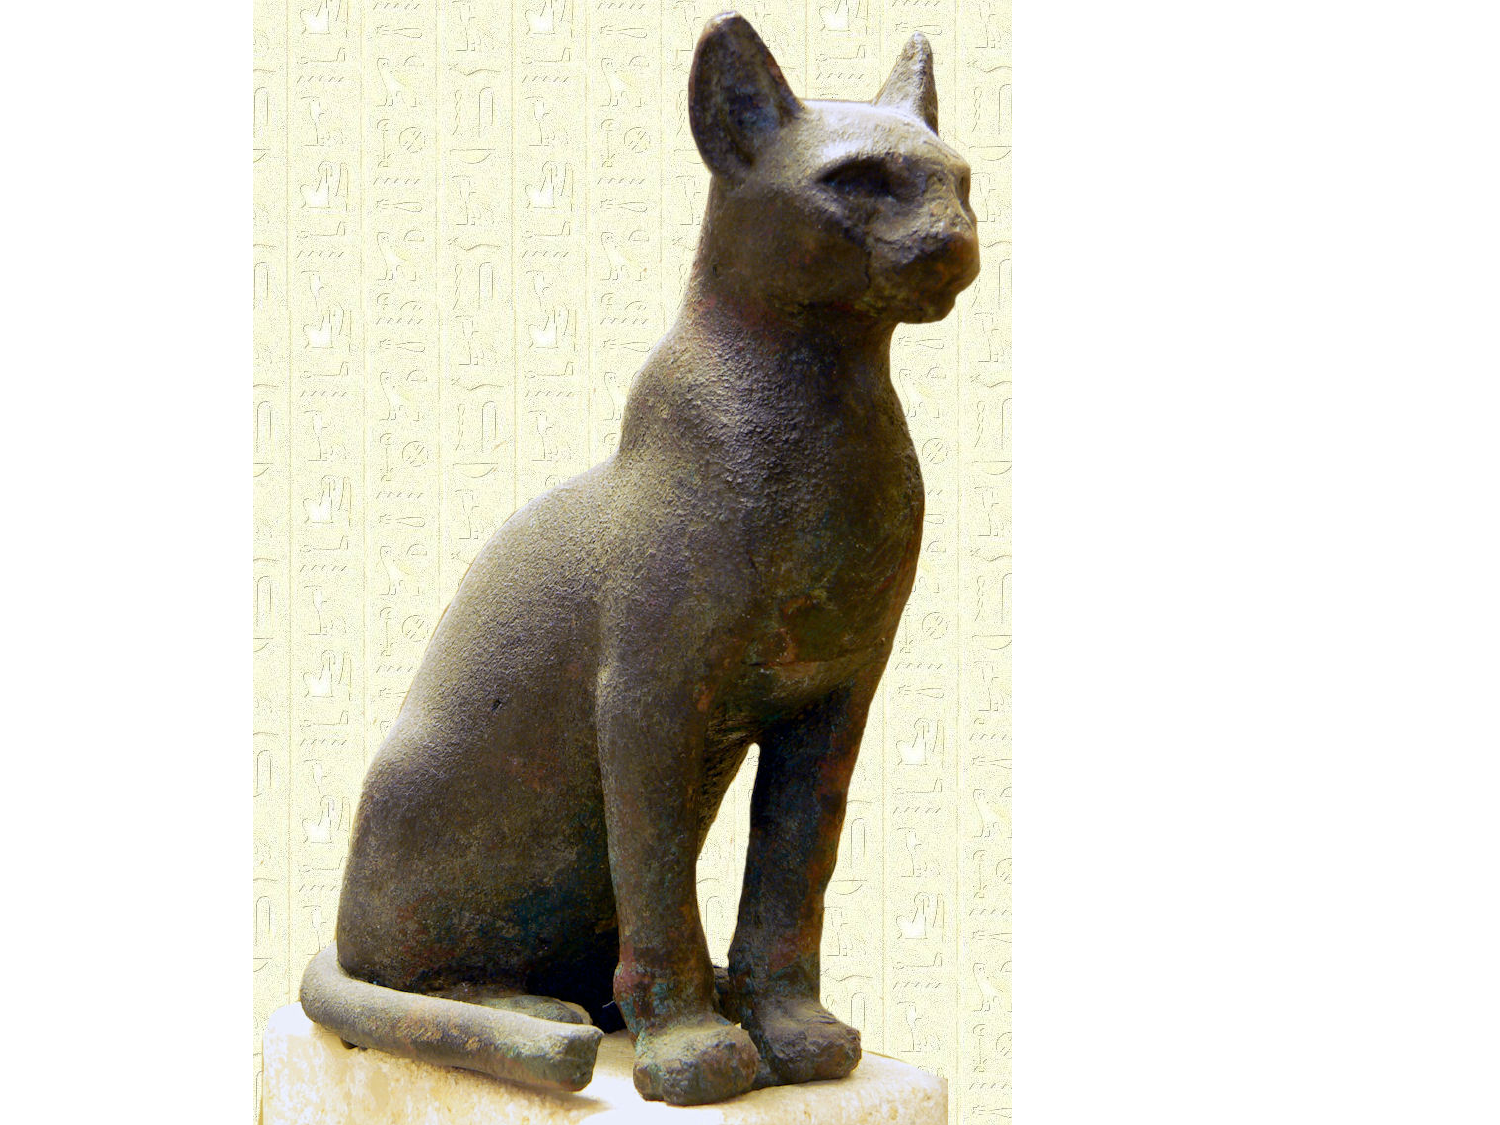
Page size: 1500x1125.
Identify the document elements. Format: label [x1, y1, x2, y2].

picture [253, 0, 1012, 1125]
